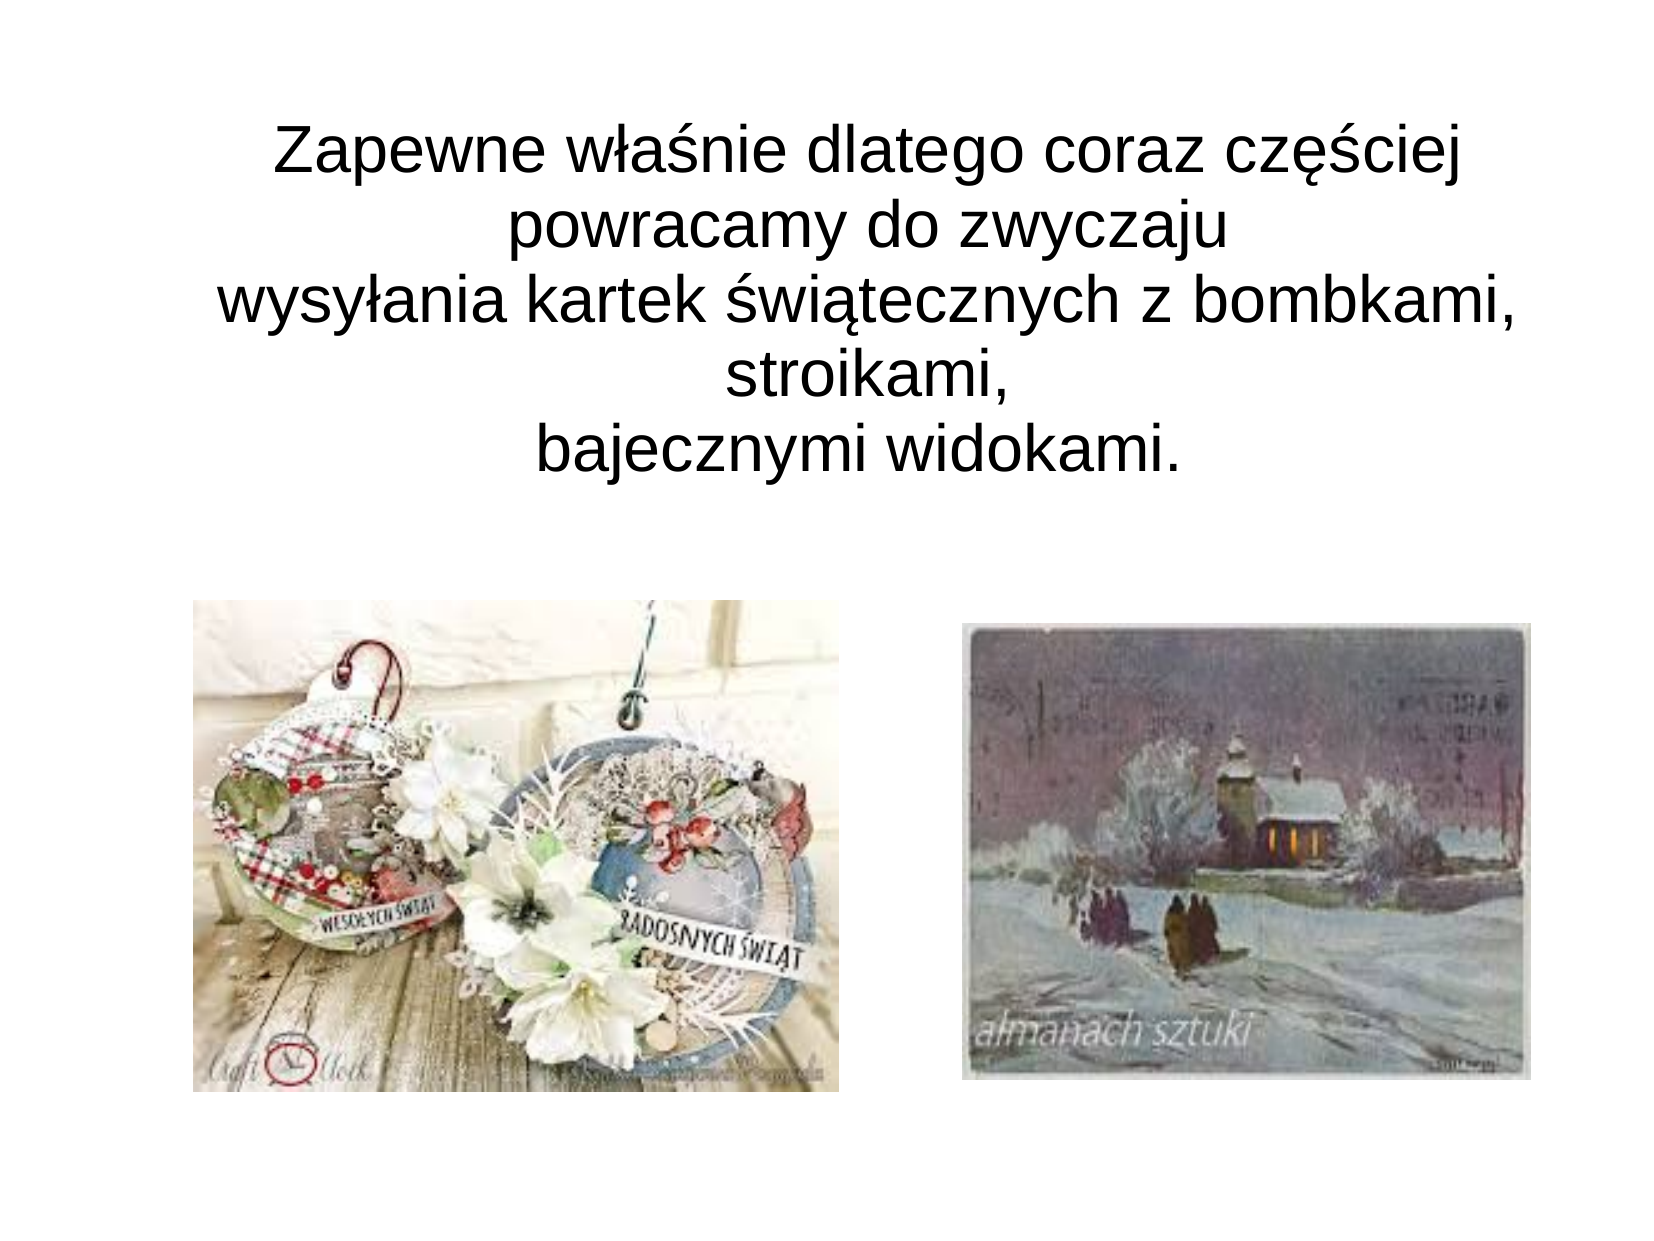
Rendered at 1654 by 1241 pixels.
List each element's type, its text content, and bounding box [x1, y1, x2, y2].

picture [193, 600, 839, 1092]
subtitle Zapewne właśnie dlatego coraz częściej powracamy do zwyczaju wysyłania kartek świątecznych z bombkami, stroikami, bajecznymi widokami. [124, 0, 1613, 822]
picture [962, 623, 1531, 1080]
